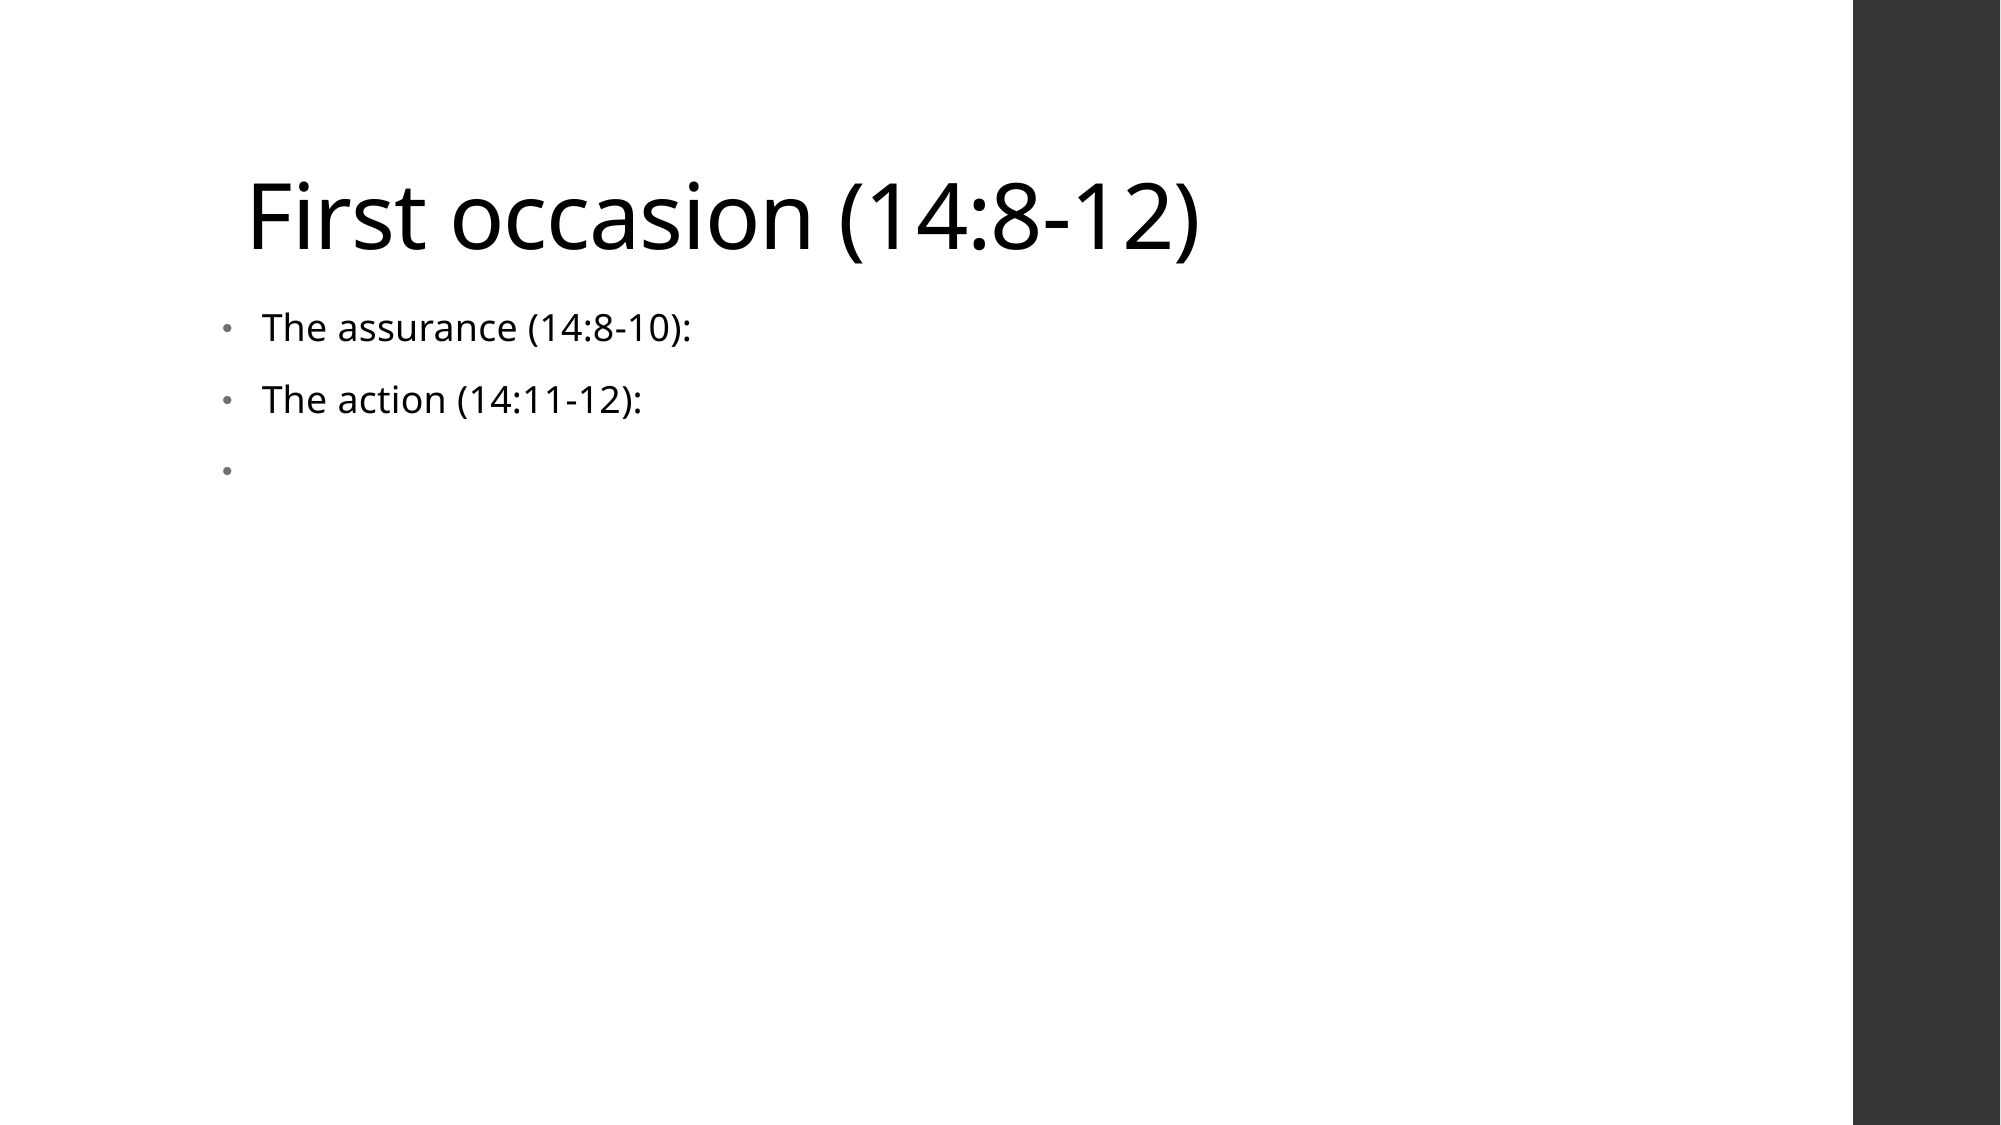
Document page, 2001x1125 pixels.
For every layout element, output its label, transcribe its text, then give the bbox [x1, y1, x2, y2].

list The assurance (14:8-10): The action (14:11-12): [206, 299, 1617, 1014]
title First occasion (14:8-12) [206, 60, 1797, 278]
